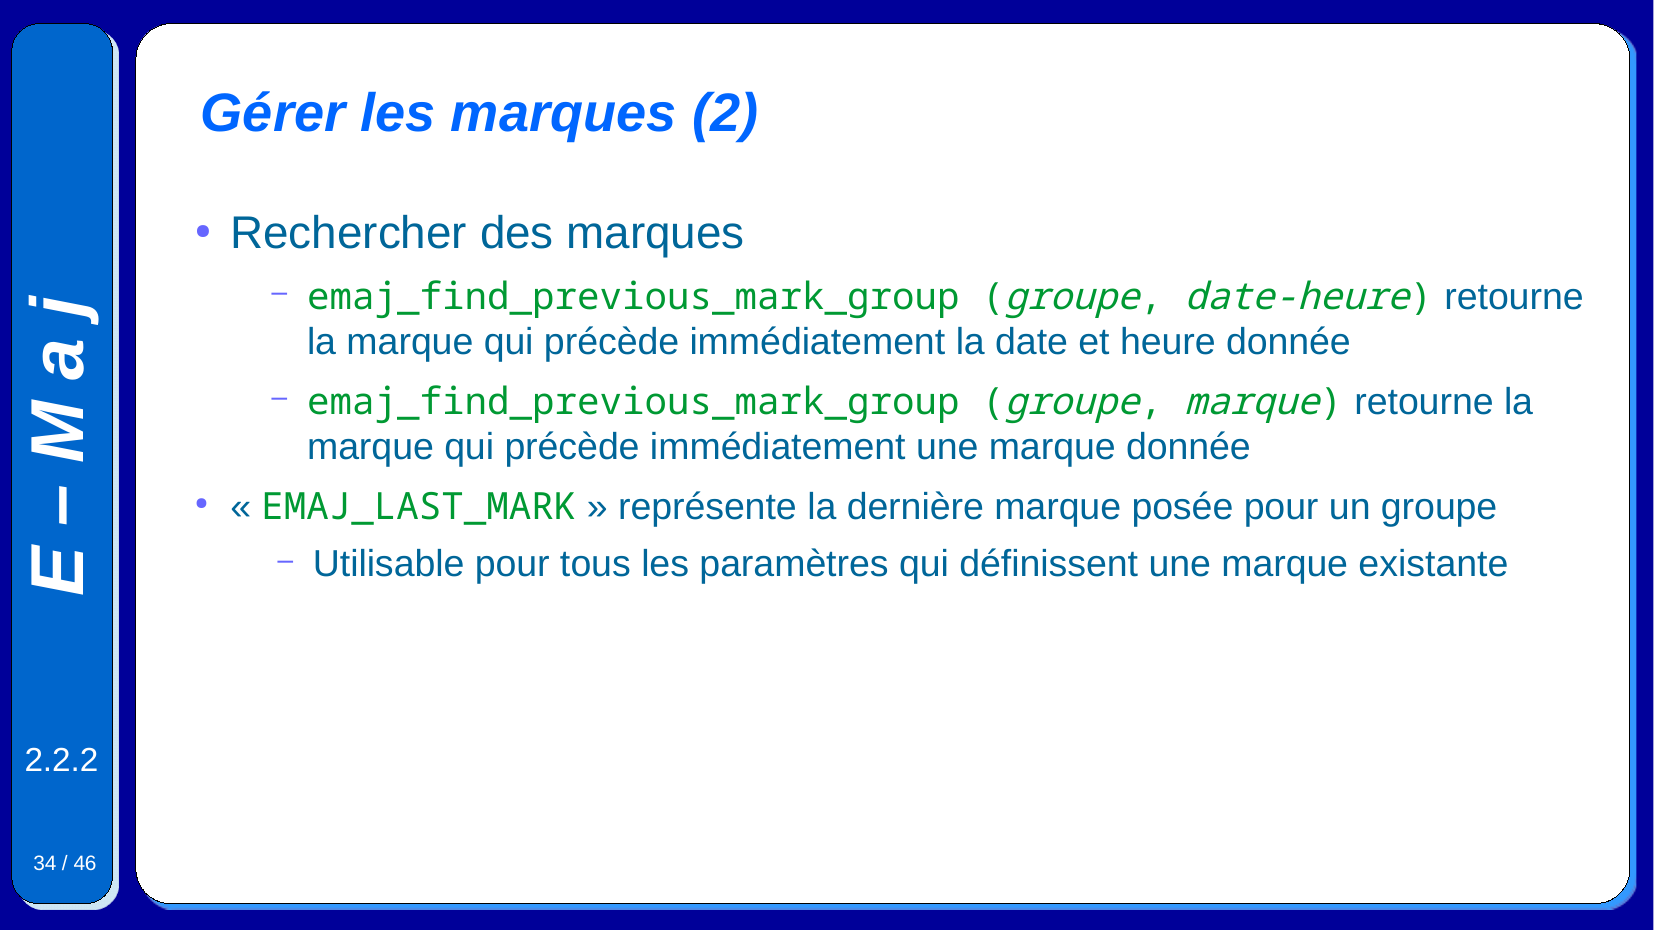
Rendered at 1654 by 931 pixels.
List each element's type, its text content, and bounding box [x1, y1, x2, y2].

list Rechercher des marques emaj_find_previous_mark_group (groupe, date-heure) retourne la marque qui précède immédiatement la date et heure donnée emaj_find_previous_mark_group (groupe, marque) retourne la marque qui précède immédiatement une marque donnée « EMAJ_LAST_MARK » représente la dernière marque posée pour un groupe Utilisable pour tous les paramètres qui définissent une marque existante [177, 206, 1587, 827]
title Gérer les marques (2) [200, 34, 1575, 191]
